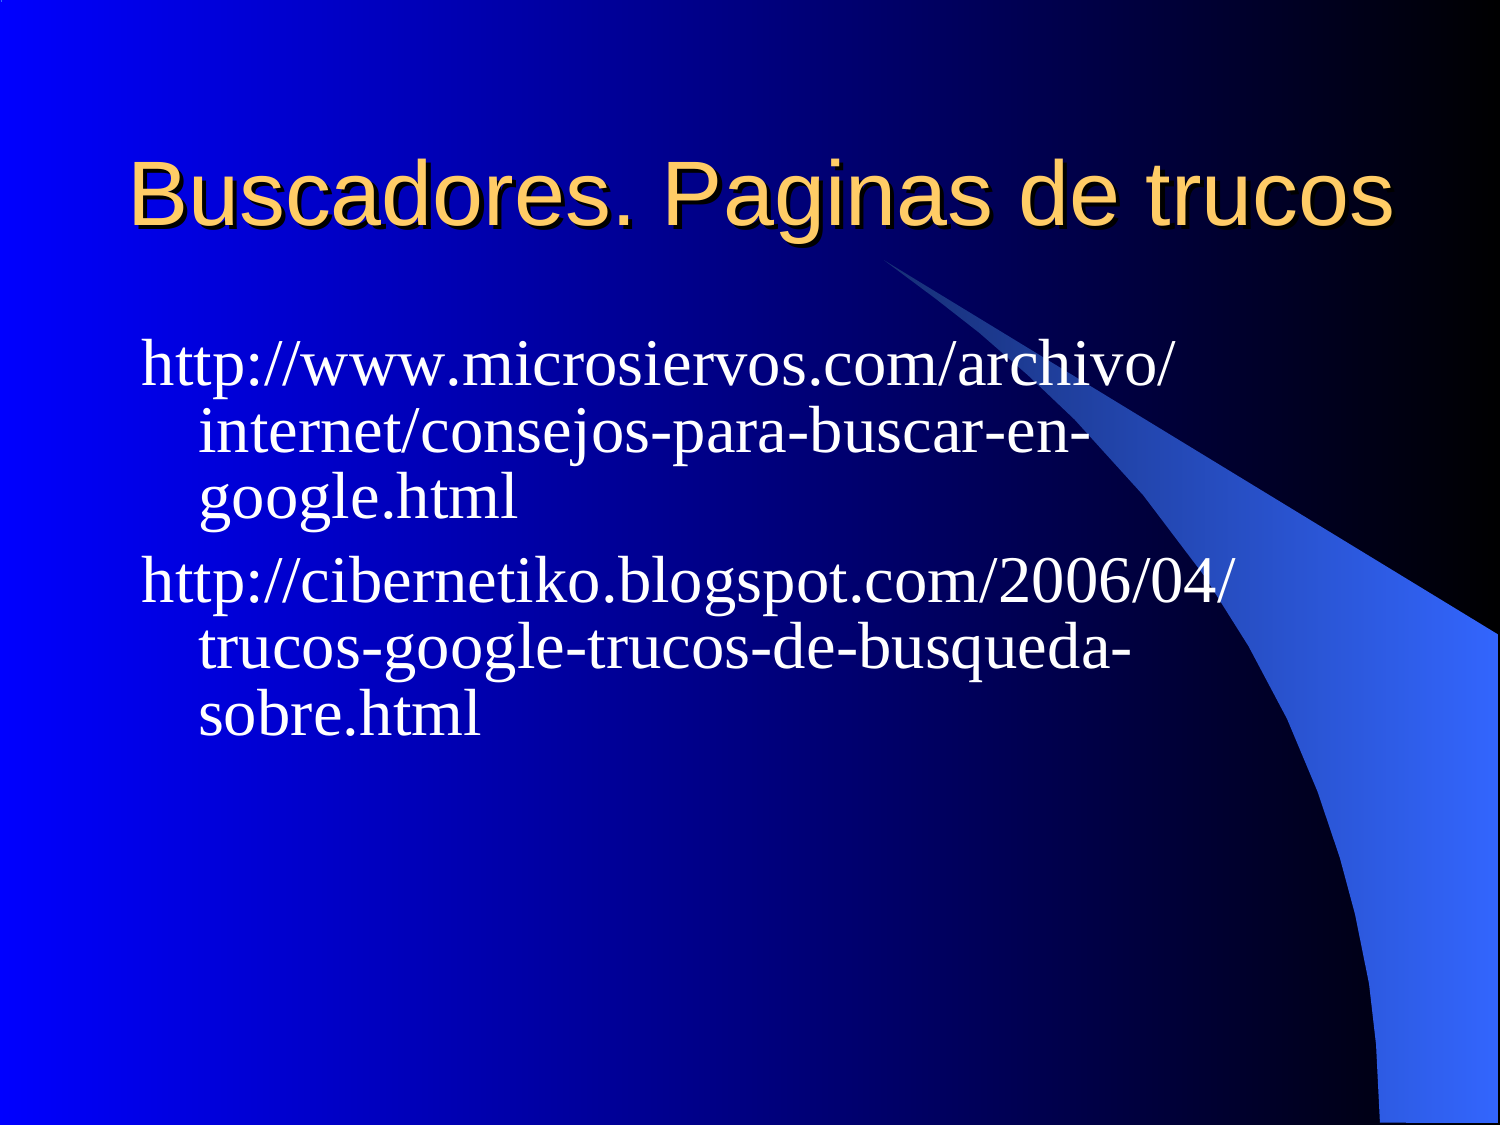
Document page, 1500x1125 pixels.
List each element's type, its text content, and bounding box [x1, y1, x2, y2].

title Buscadores. Paginas de trucos [111, 99, 1438, 288]
list http://www.microsiervos.com/archivo/internet/consejos-para-buscar-en-google.html http://cibernetiko.blogspot.com/2006/04/trucos-google-trucos-de-busqueda-sobre.html [111, 324, 1387, 1001]
